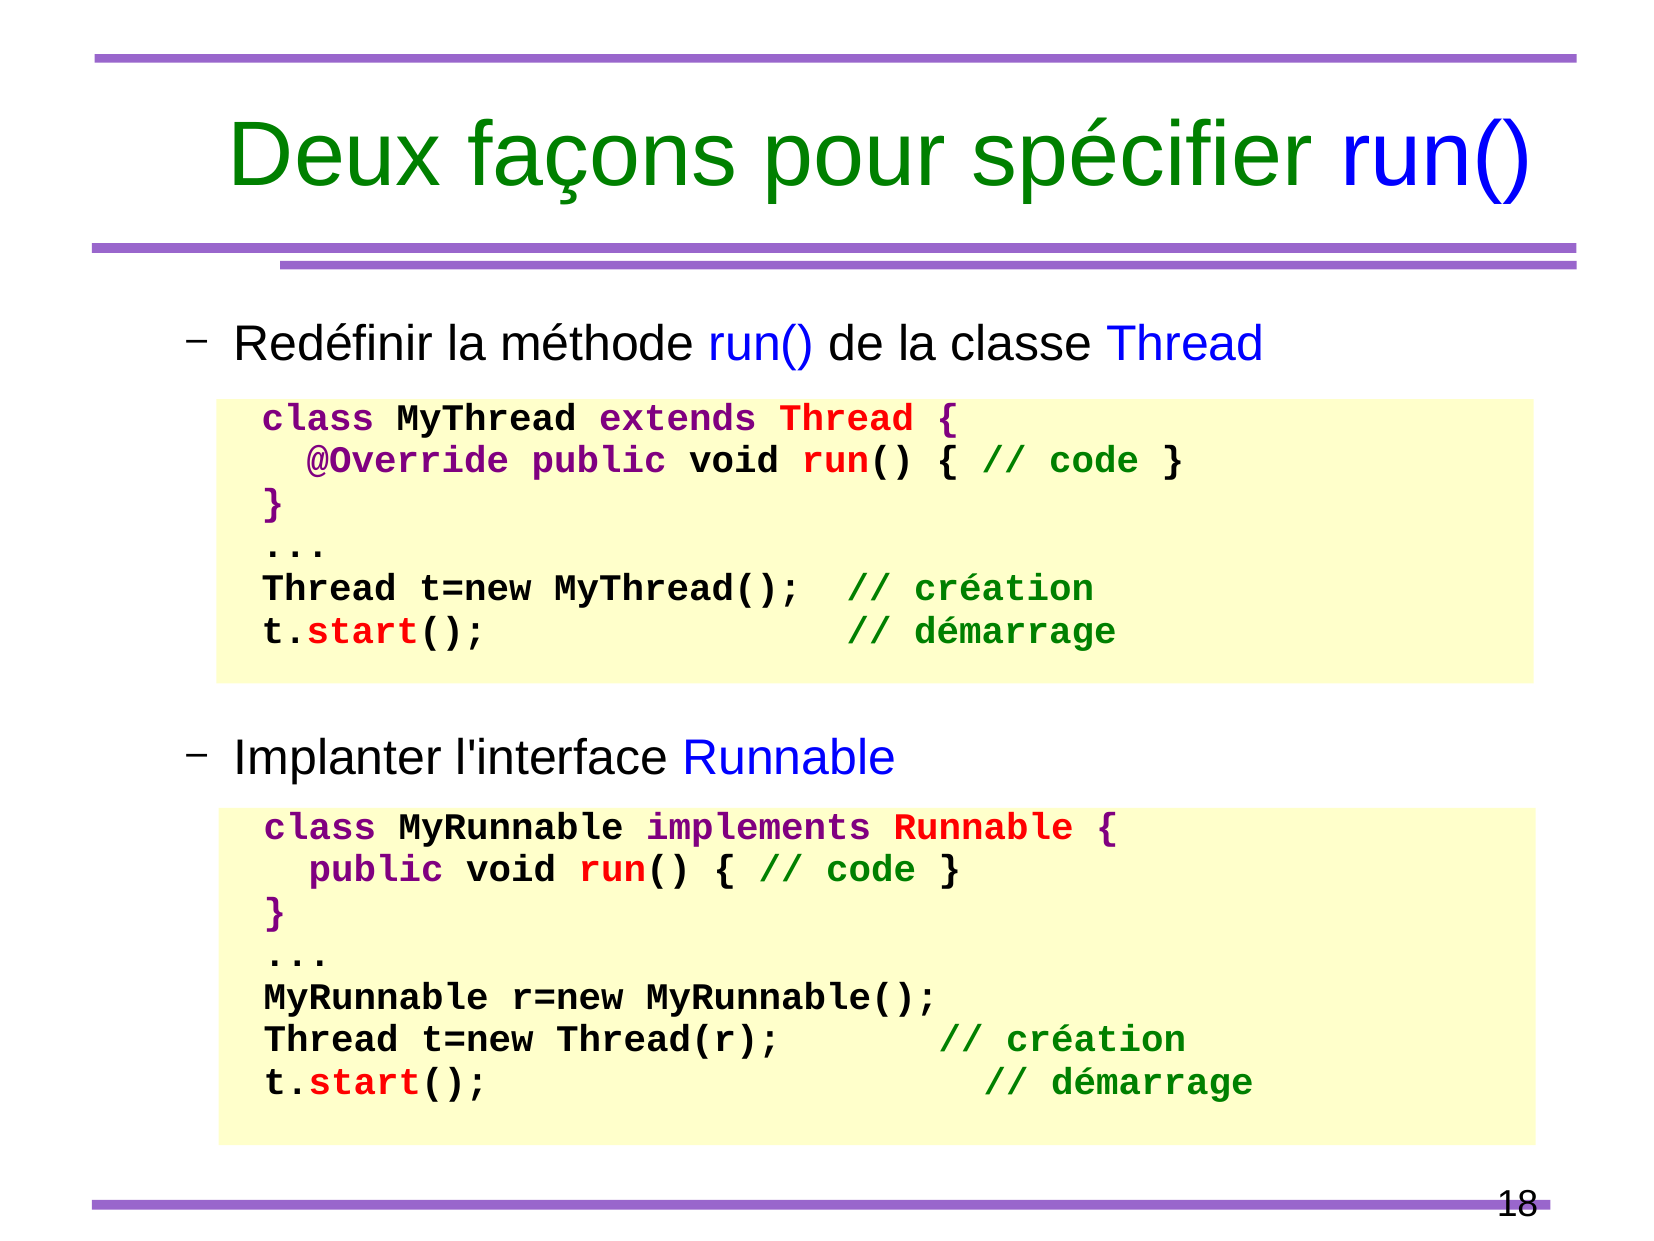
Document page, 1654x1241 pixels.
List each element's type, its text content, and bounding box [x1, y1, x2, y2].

text_box class MyThread extends Thread { @Override public void run() { // code } } ... Thread t=new MyThread(); // création t.start(); // démarrage [216, 399, 1534, 684]
title Deux façons pour spécifier run() [121, 49, 1534, 257]
text_box class MyRunnable implements Runnable { public void run() { // code } } ... MyRunnable r=new MyRunnable(); Thread t=new Thread(r); // création t.start(); // démarrage [218, 807, 1536, 1146]
list Redéfinir la méthode run() de la classe Thread Implanter l'interface Runnable [92, 315, 1563, 1163]
